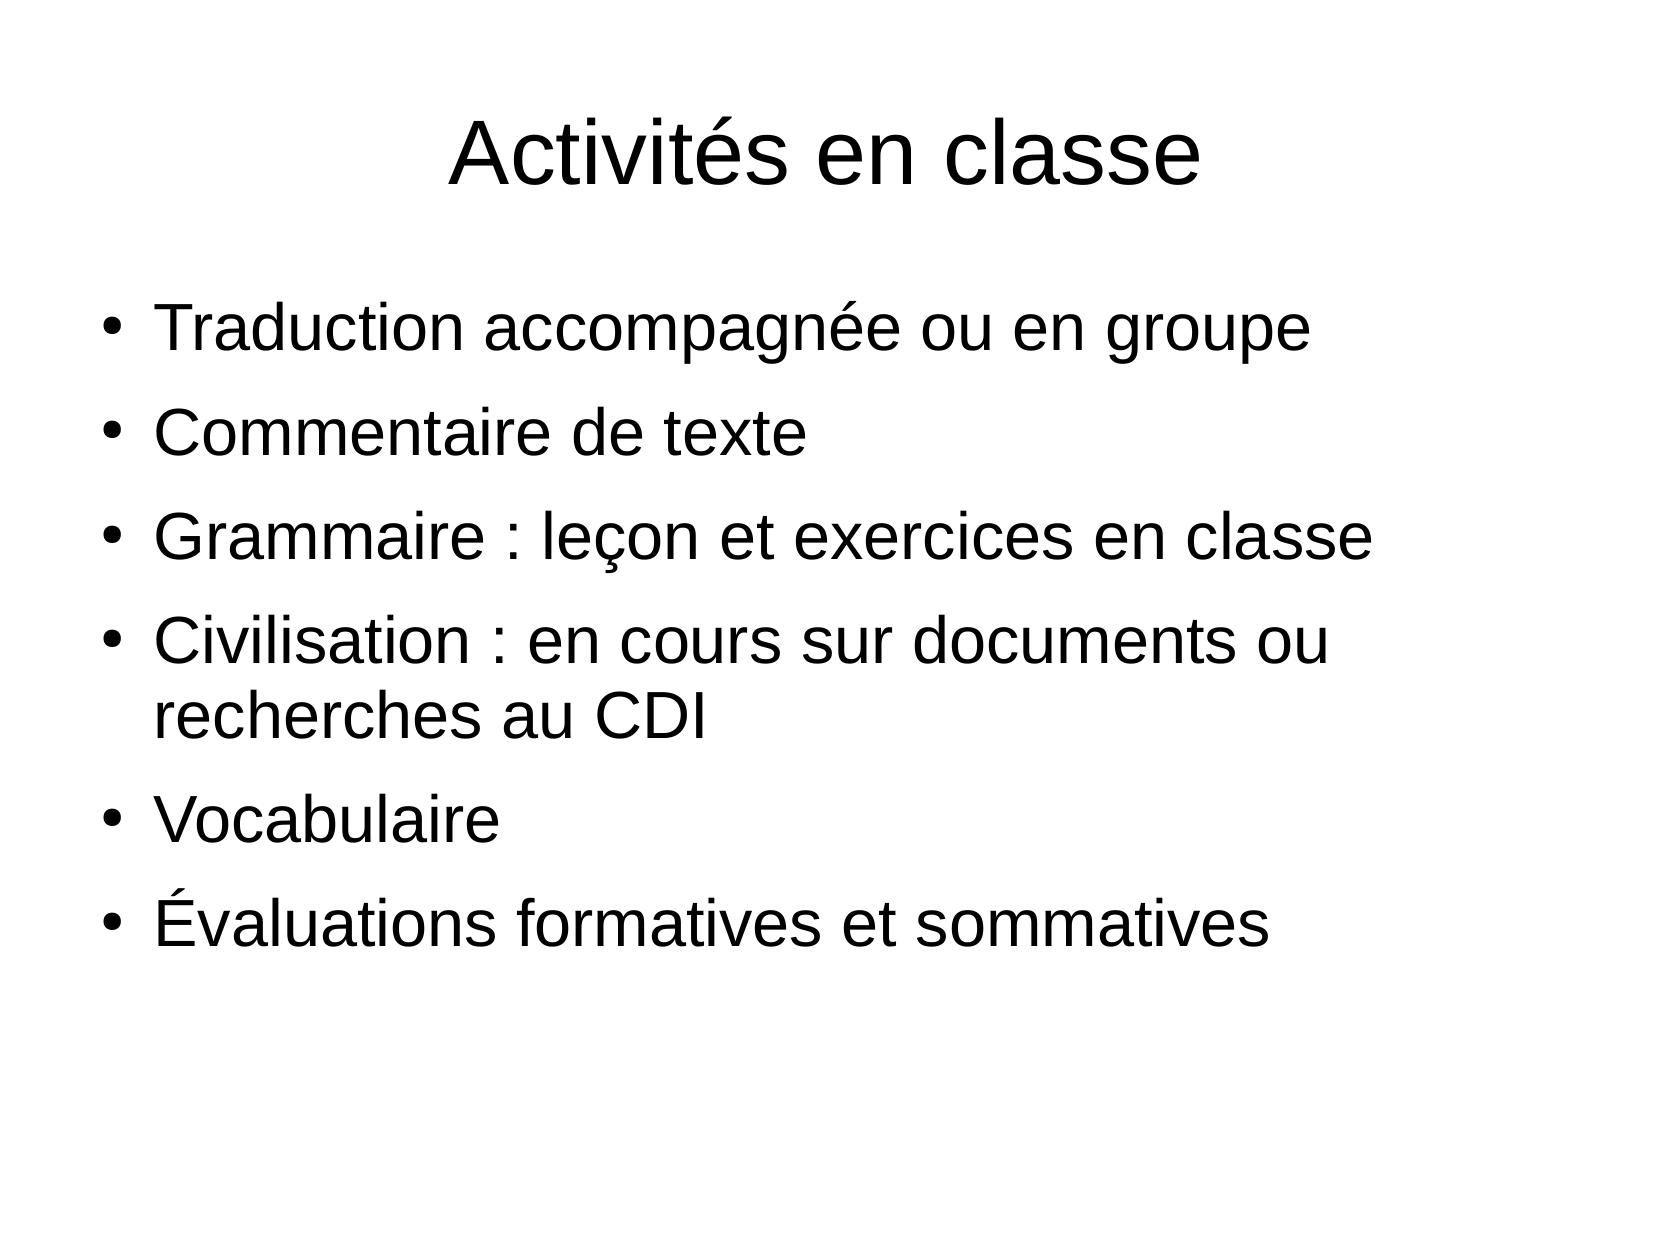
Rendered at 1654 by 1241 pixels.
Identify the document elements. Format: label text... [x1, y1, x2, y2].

title Activités en classe [82, 49, 1571, 257]
list Traduction accompagnée ou en groupe Commentaire de texte Grammaire : leçon et exercices en classe Civilisation : en cours sur documents ou recherches au CDI Vocabulaire Évaluations formatives et sommatives [82, 290, 1571, 1010]
